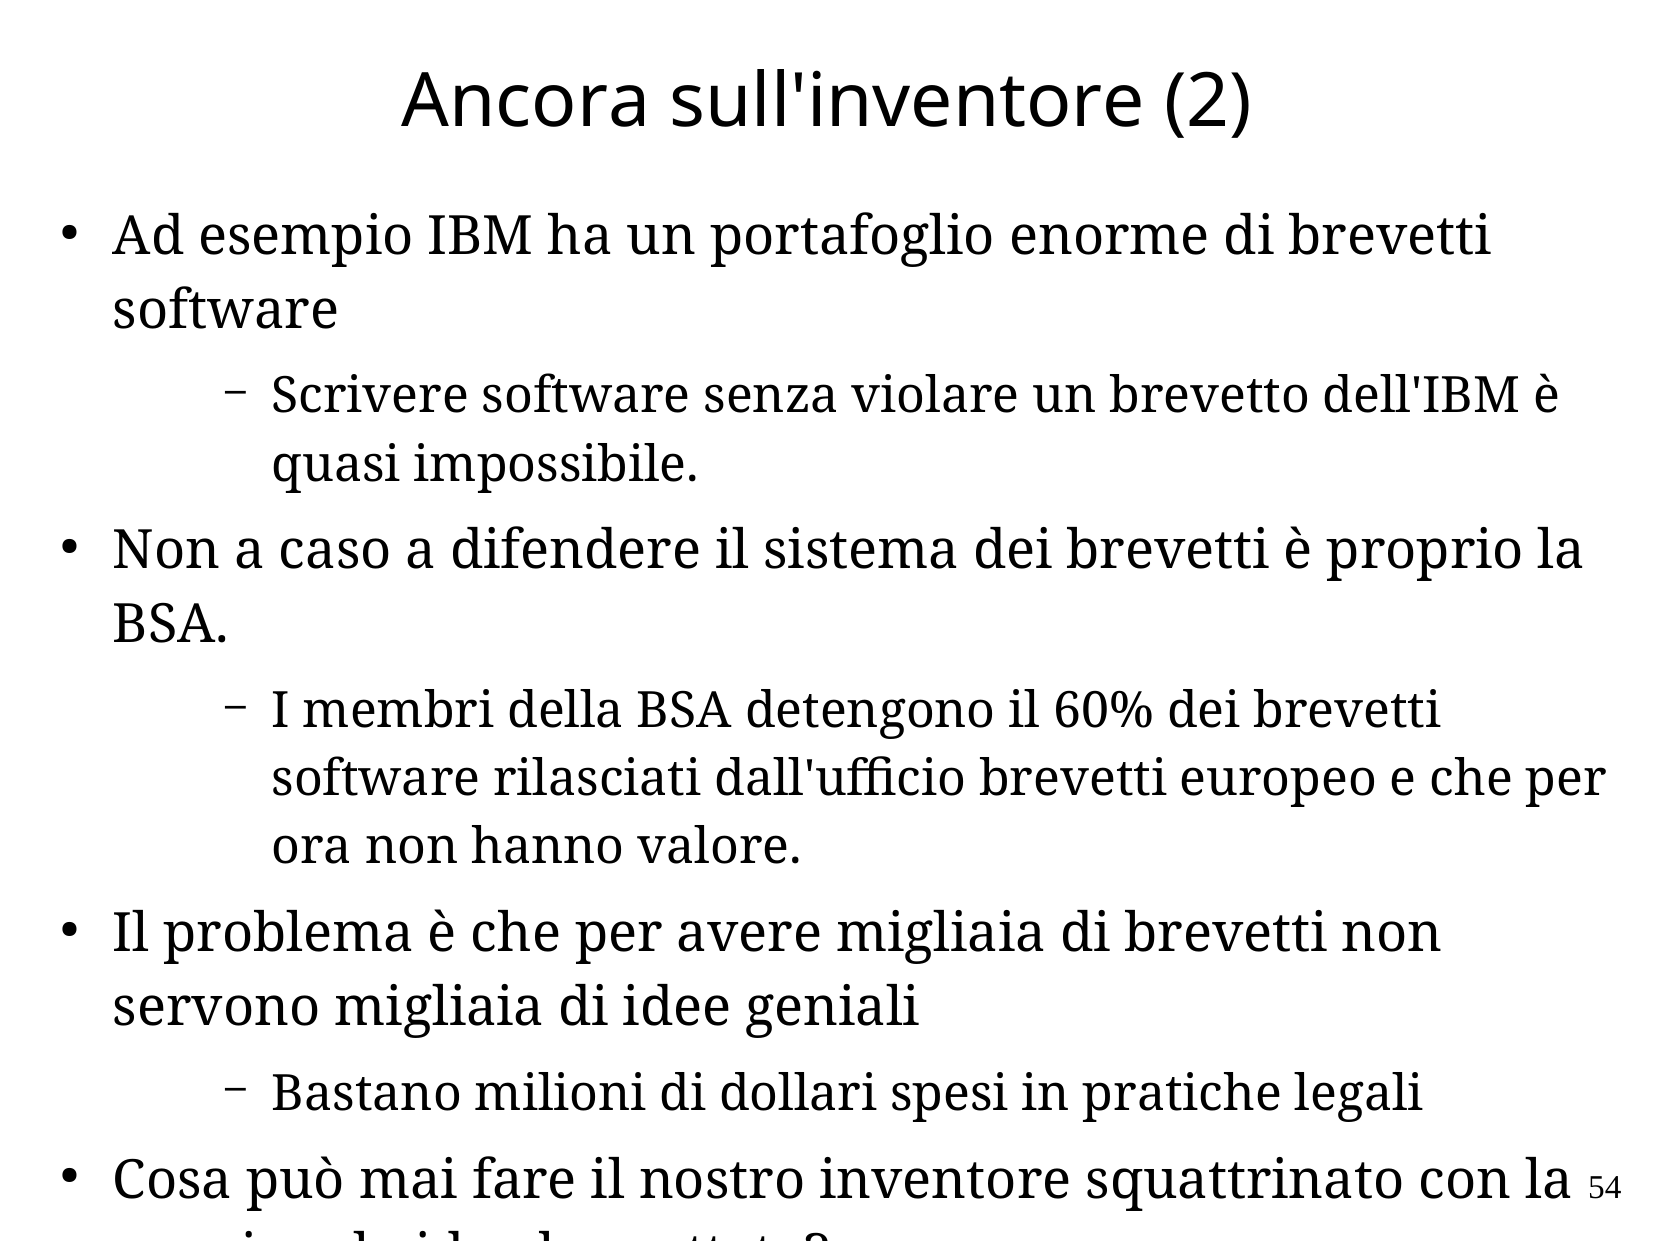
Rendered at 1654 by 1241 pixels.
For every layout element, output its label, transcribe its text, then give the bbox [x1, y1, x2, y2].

list Ad esempio IBM ha un portafoglio enorme di brevetti software Scrivere software senza violare un brevetto dell'IBM è quasi impossibile. Non a caso a difendere il sistema dei brevetti è proprio la BSA. I membri della BSA detengono il 60% dei brevetti software rilasciati dall'ufficio brevetti europeo e che per ora non hanno valore. Il problema è che per avere migliaia di brevetti non servono migliaia di idee geniali Bastano milioni di dollari spesi in pratiche legali Cosa può mai fare il nostro inventore squattrinato con la sua singola idea brevettata? [42, 196, 1612, 1187]
title Ancora sull'inventore (2) [37, 30, 1617, 166]
